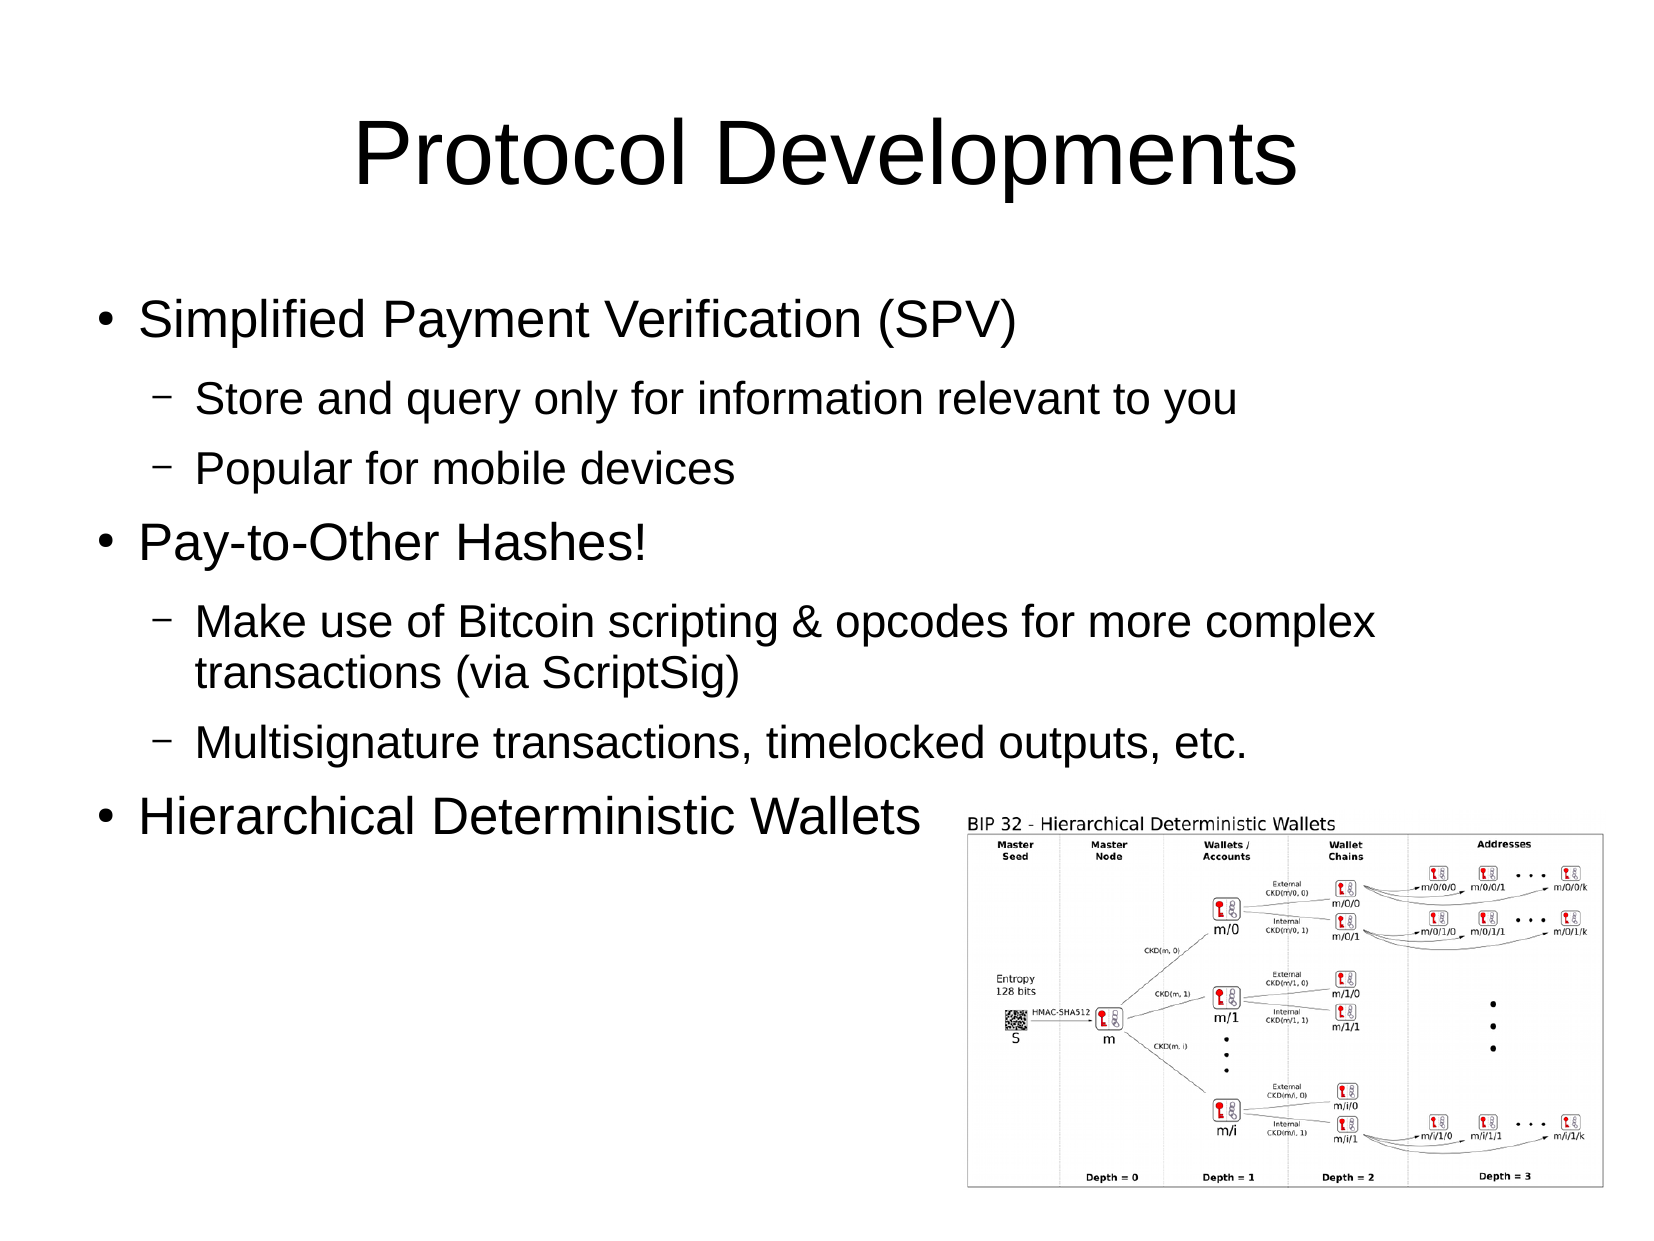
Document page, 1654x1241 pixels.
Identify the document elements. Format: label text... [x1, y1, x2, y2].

picture [962, 809, 1606, 1190]
list Simplified Payment Verification (SPV) Store and query only for information relevant to you Popular for mobile devices Pay-to-Other Hashes! Make use of Bitcoin scripting & opcodes for more complex transactions (via ScriptSig) Multisignature transactions, timelocked outputs, etc. Hierarchical Deterministic Wallets [82, 290, 1571, 1010]
title Protocol Developments [82, 49, 1571, 257]
